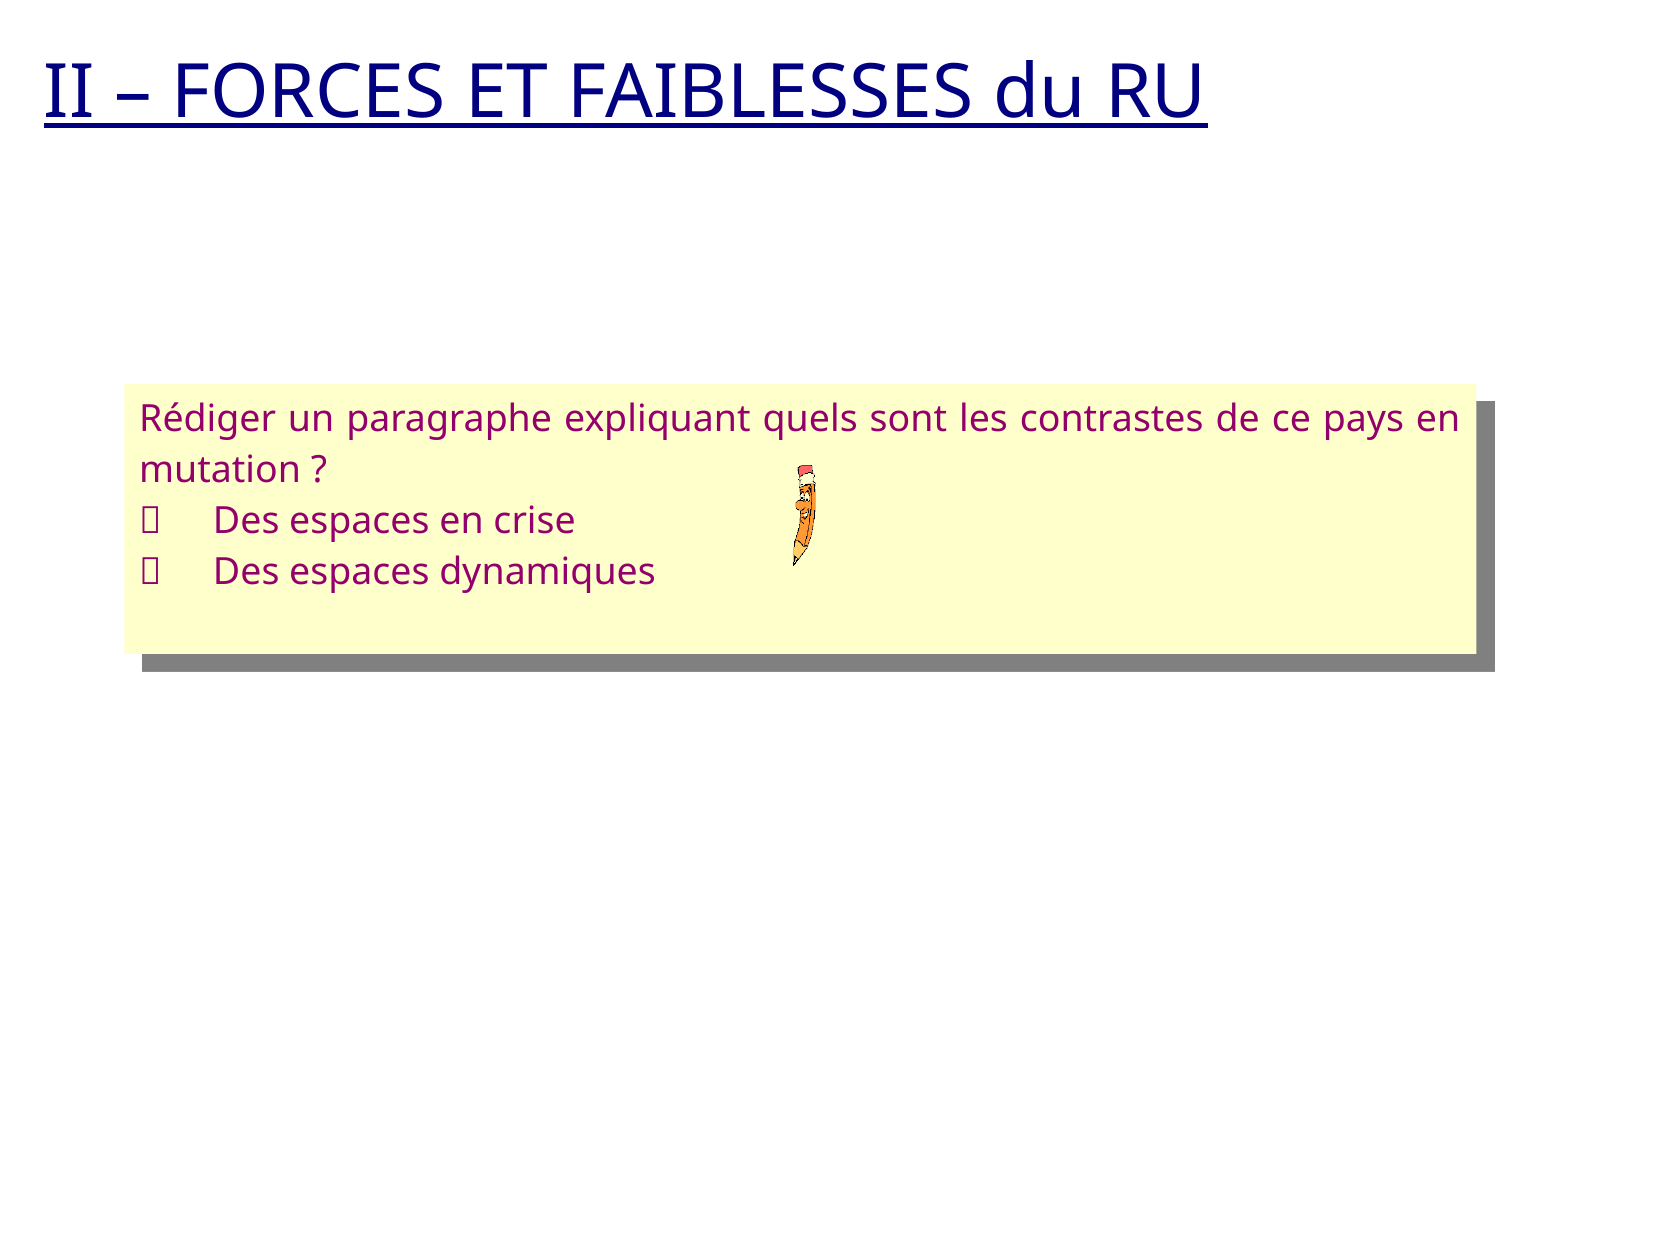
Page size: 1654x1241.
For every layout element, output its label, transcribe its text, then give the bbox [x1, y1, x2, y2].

picture [770, 442, 827, 592]
text_box II – FORCES ET FAIBLESSES du RU [29, 29, 1565, 279]
text_box Rédiger un paragraphe expliquant quels sont les contrastes de ce pays en mutation ?  Des espaces en crise  Des espaces dynamiques [124, 383, 1477, 650]
